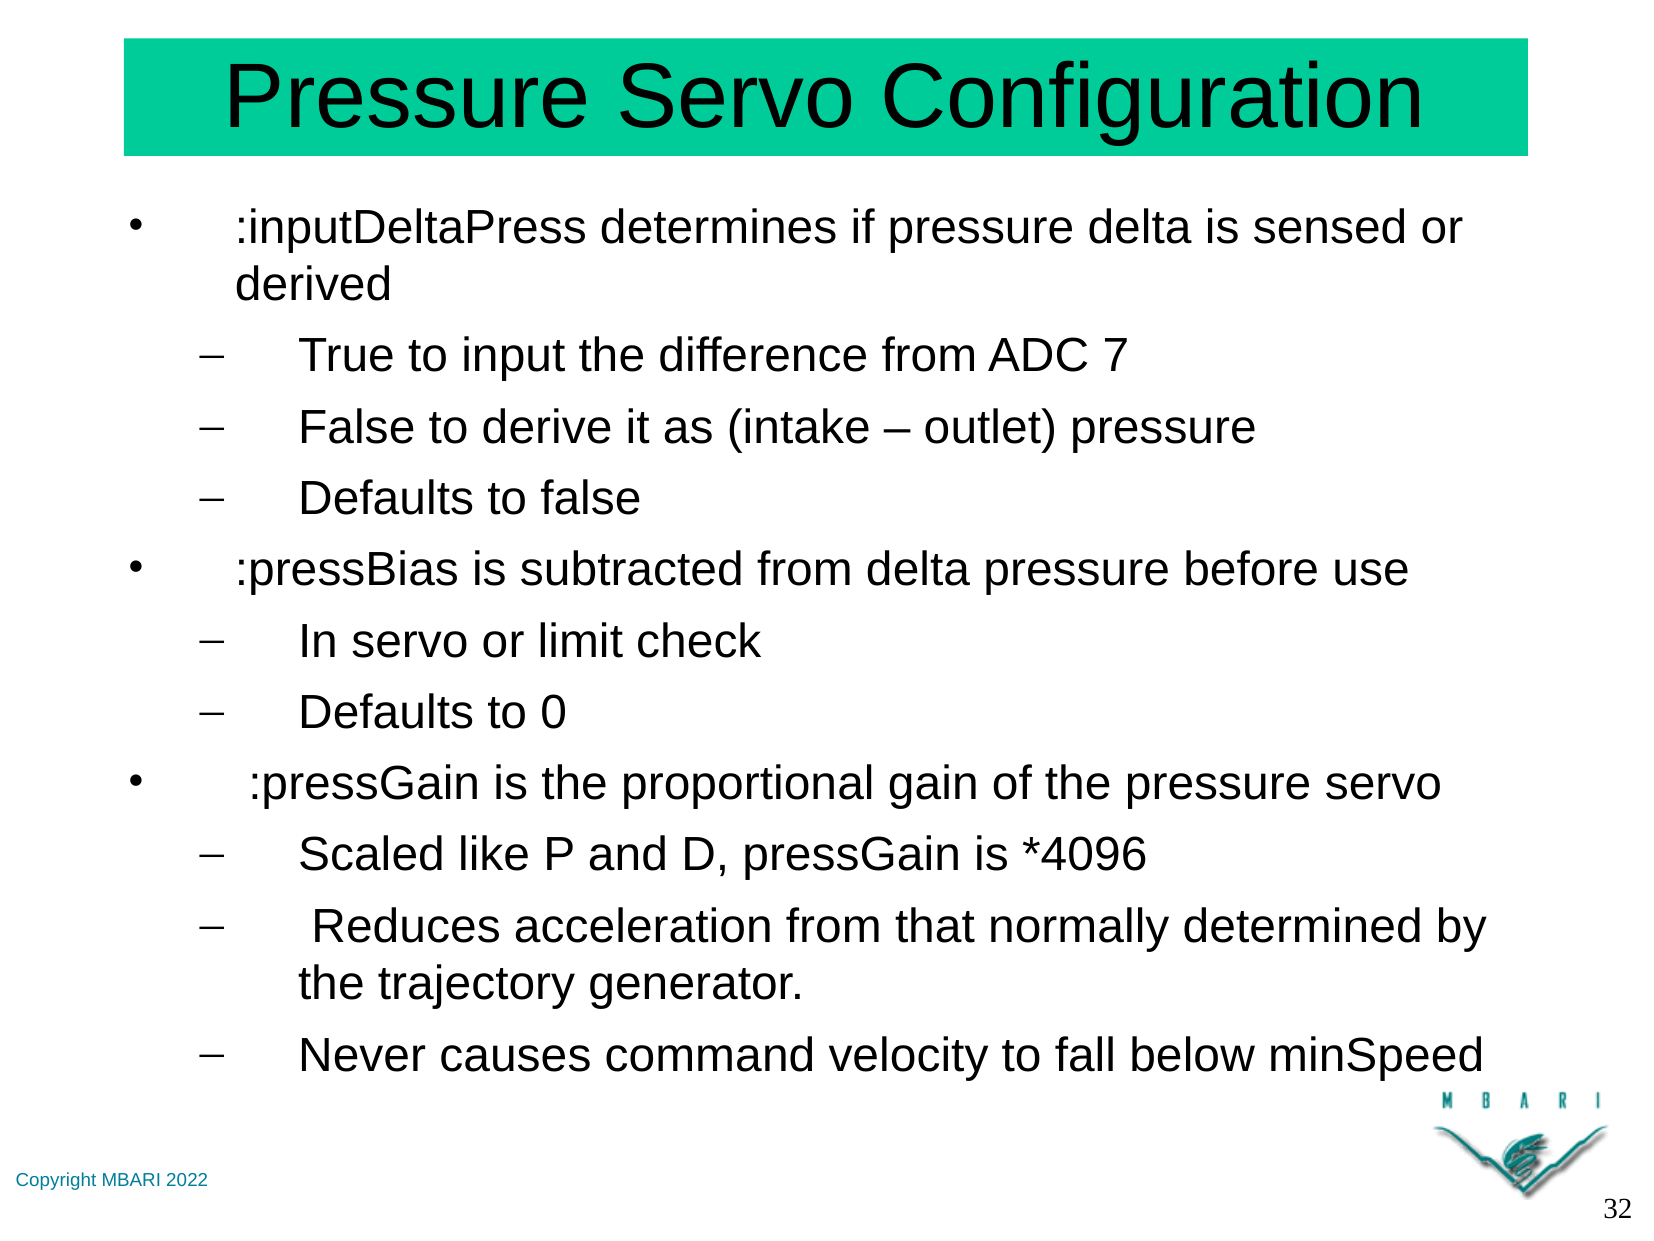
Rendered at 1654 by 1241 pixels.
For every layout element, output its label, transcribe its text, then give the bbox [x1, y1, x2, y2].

title Pressure Servo Configuration [123, 38, 1528, 156]
picture [1426, 1091, 1613, 1200]
list :inputDeltaPress determines if pressure delta is sensed or derived True to input the difference from ADC 7 False to derive it as (intake – outlet) pressure Defaults to false :pressBias is subtracted from delta pressure before use In servo or limit check Defaults to 0 :pressGain is the proportional gain of the pressure servo Scaled like P and D, pressGain is *4096 Reduces acceleration from that normally determined by the trajectory generator. Never causes command velocity to fall below minSpeed [112, 187, 1517, 1097]
